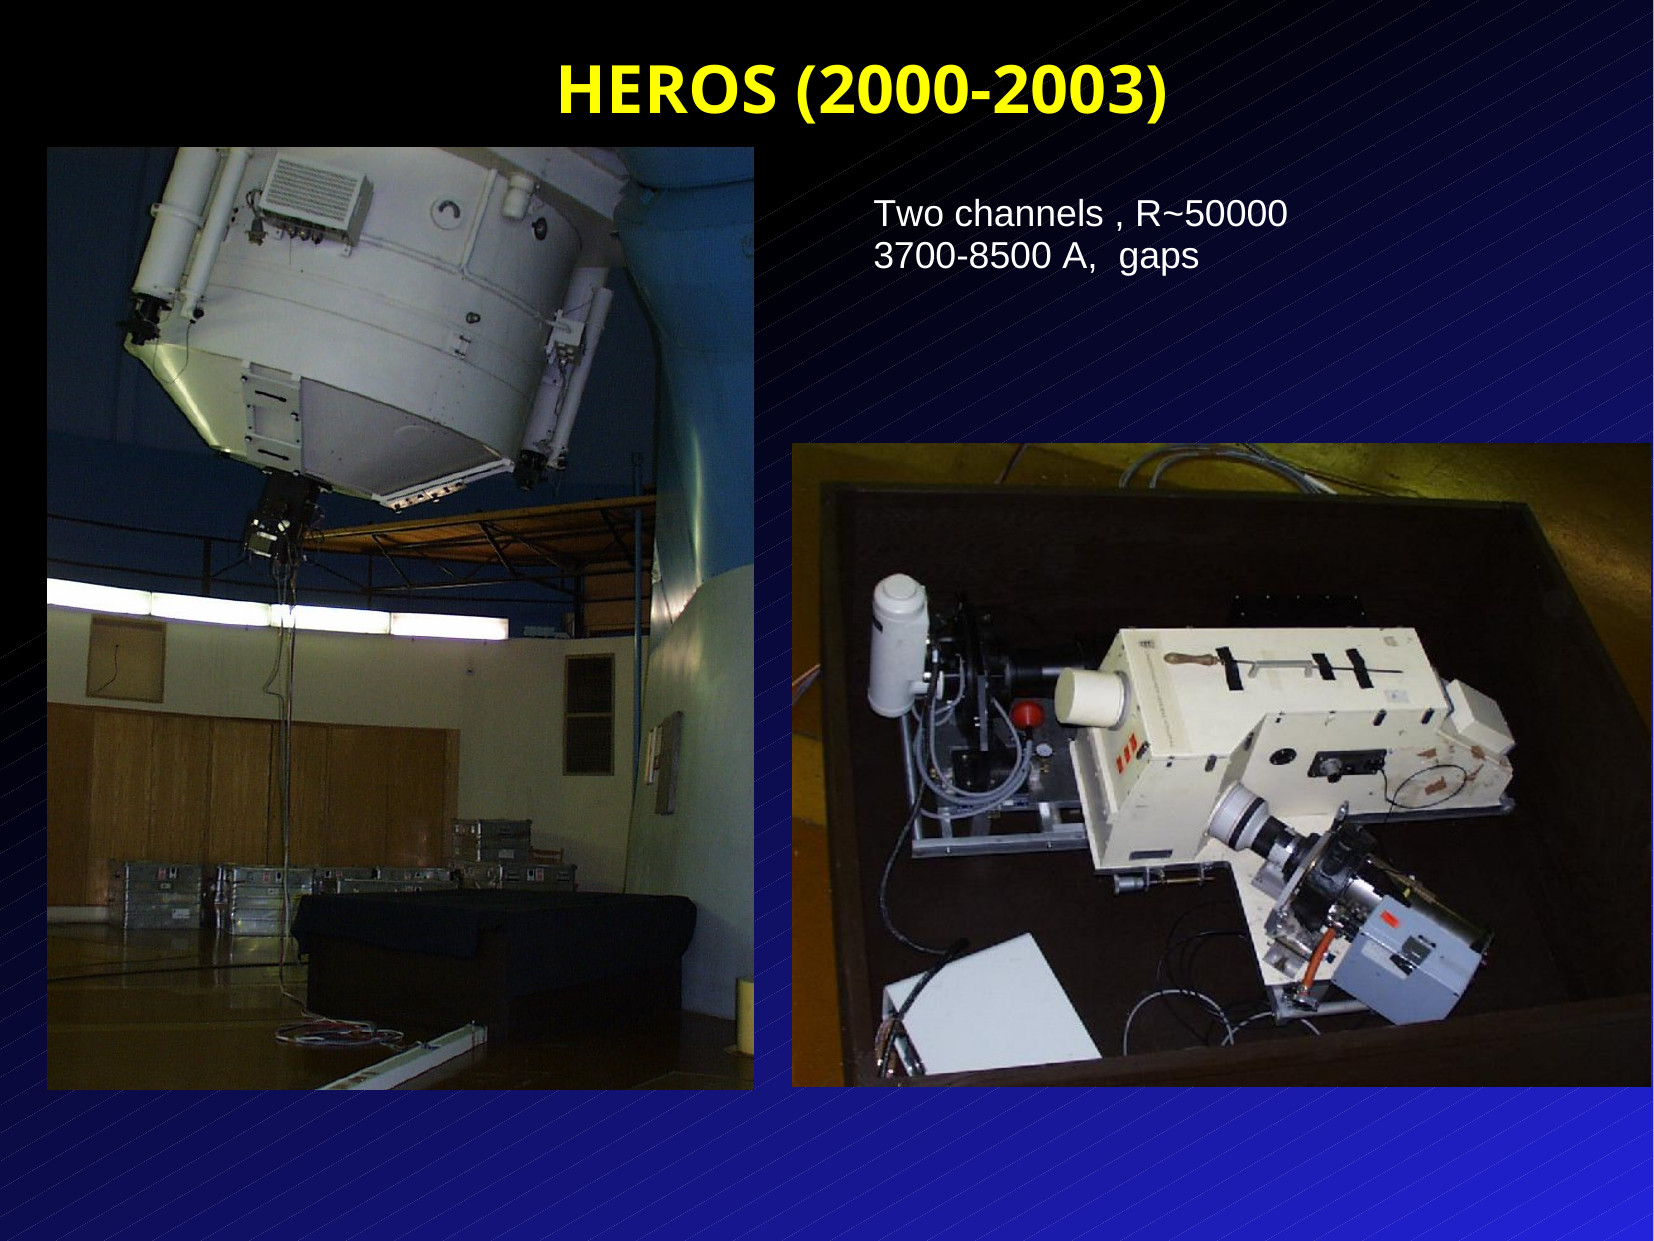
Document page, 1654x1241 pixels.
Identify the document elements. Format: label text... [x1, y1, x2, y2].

title HEROS (2000-2003) [118, 27, 1607, 148]
picture [47, 147, 754, 1090]
picture [792, 443, 1651, 1087]
text_box Two channels , R~50000 3700-8500 A, gaps [858, 184, 1583, 287]
